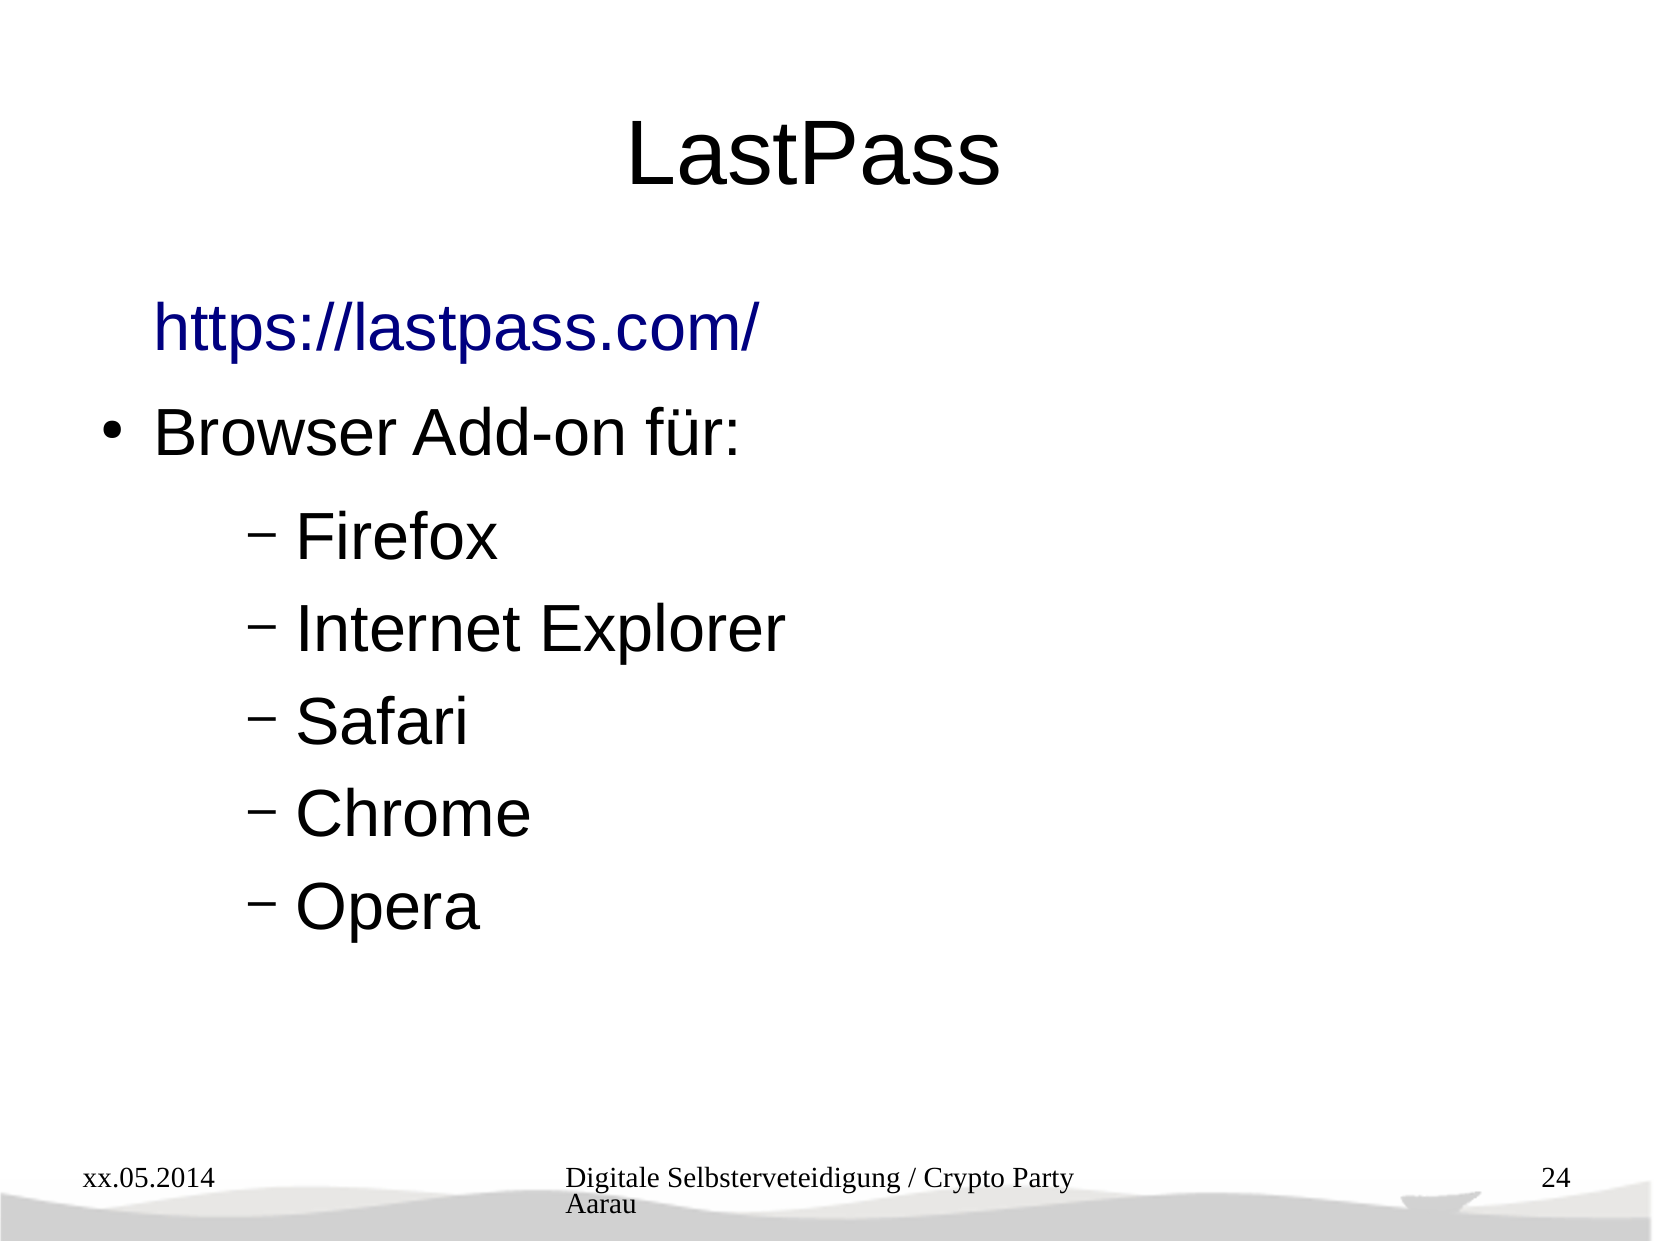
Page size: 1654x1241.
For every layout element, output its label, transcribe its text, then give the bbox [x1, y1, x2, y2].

picture [823, 1179, 829, 1186]
picture [994, 1179, 1001, 1186]
picture [708, 1179, 715, 1186]
picture [174, 1179, 181, 1186]
picture [571, 1179, 582, 1186]
list https://lastpass.com/ Browser Add-on für: Firefox Internet Explorer Safari Chrome Opera [82, 290, 847, 1010]
picture [860, 1179, 866, 1186]
picture [972, 1179, 978, 1186]
picture [123, 1179, 130, 1186]
title LastPass [82, 49, 1571, 257]
picture [0, 1179, 1654, 1241]
